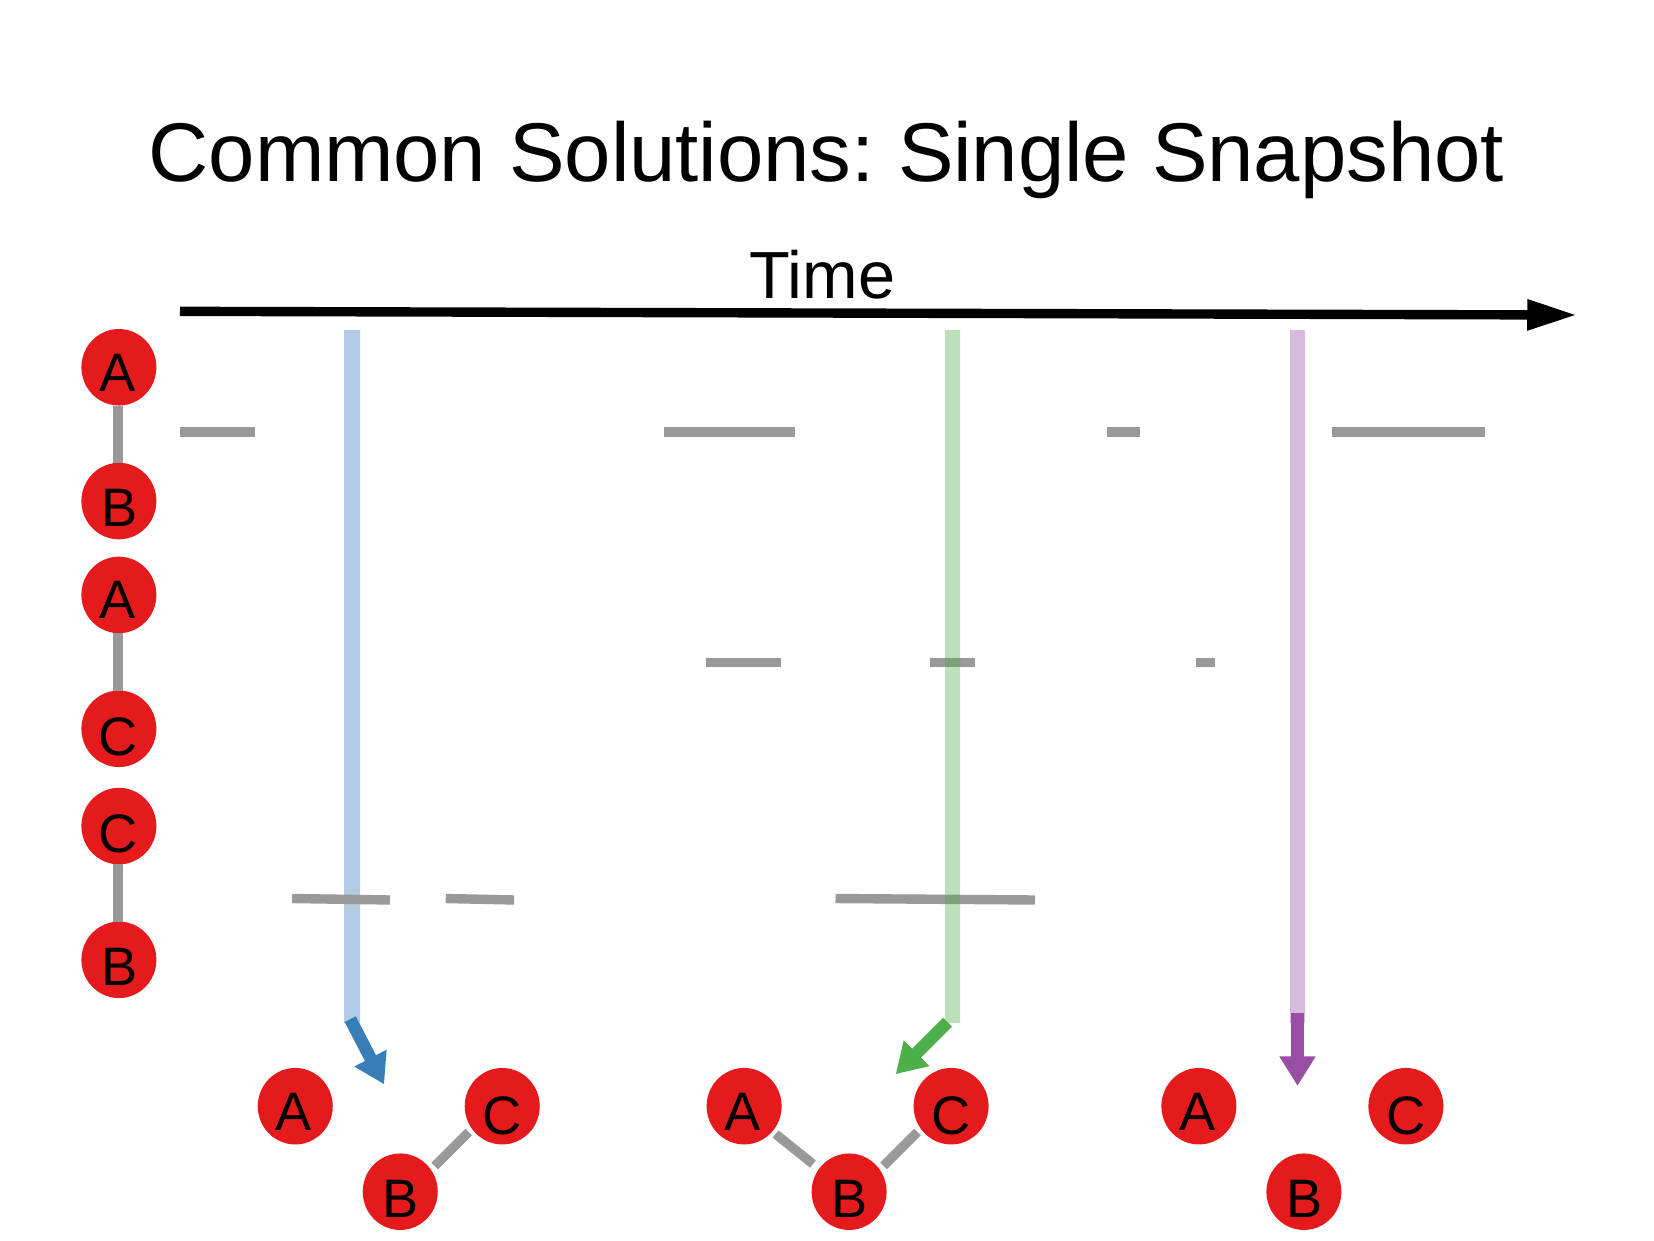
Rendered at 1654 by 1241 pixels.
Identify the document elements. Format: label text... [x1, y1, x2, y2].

text_box [151, 940, 157, 980]
text_box C [83, 698, 152, 768]
text_box [1380, 1067, 1432, 1078]
text_box [1180, 1067, 1218, 1073]
text_box [379, 1153, 422, 1160]
text_box [533, 1084, 540, 1129]
text_box B [86, 928, 151, 998]
text_box [882, 1173, 887, 1211]
text_box [476, 1067, 528, 1078]
text_box Time [735, 230, 911, 308]
text_box B [86, 470, 151, 540]
title Common Solutions: Single Snapshot [82, 49, 1571, 257]
text_box [99, 556, 138, 562]
text_box C [467, 1078, 533, 1148]
text_box [96, 690, 142, 698]
text_box A [709, 1073, 775, 1143]
text_box [1229, 1083, 1237, 1130]
text_box B [1271, 1160, 1336, 1230]
text_box [1283, 1153, 1325, 1160]
text_box [152, 710, 157, 747]
text_box C [83, 796, 152, 866]
text_box [1266, 1173, 1271, 1211]
text_box [151, 481, 157, 521]
text_box C [1371, 1078, 1436, 1148]
text_box [433, 1173, 438, 1211]
text_box [326, 1084, 333, 1129]
text_box [725, 1067, 763, 1073]
text_box A [260, 1073, 326, 1143]
text_box A [84, 335, 149, 404]
text_box [149, 344, 157, 391]
text_box B [816, 1160, 882, 1230]
text_box [97, 463, 141, 470]
text_box [1336, 1171, 1342, 1212]
text_box [362, 1174, 367, 1210]
text_box [344, 905, 361, 1024]
text_box [276, 1067, 314, 1073]
text_box A [1164, 1073, 1229, 1143]
text_box [81, 482, 86, 520]
text_box [152, 808, 157, 845]
text_box B [367, 1160, 433, 1230]
text_box [925, 1067, 977, 1078]
text_box [775, 1084, 782, 1128]
text_box [1290, 330, 1306, 1024]
text_box A [84, 562, 149, 632]
text_box [81, 941, 86, 979]
text_box [945, 330, 961, 1024]
text_box [98, 328, 139, 335]
text_box C [916, 1078, 982, 1148]
text_box [811, 1173, 816, 1210]
text_box [828, 1153, 870, 1160]
text_box [149, 572, 157, 618]
text_box [1436, 1083, 1444, 1130]
text_box [982, 1084, 989, 1128]
text_box [95, 787, 143, 796]
text_box [344, 330, 361, 894]
text_box [98, 921, 140, 928]
